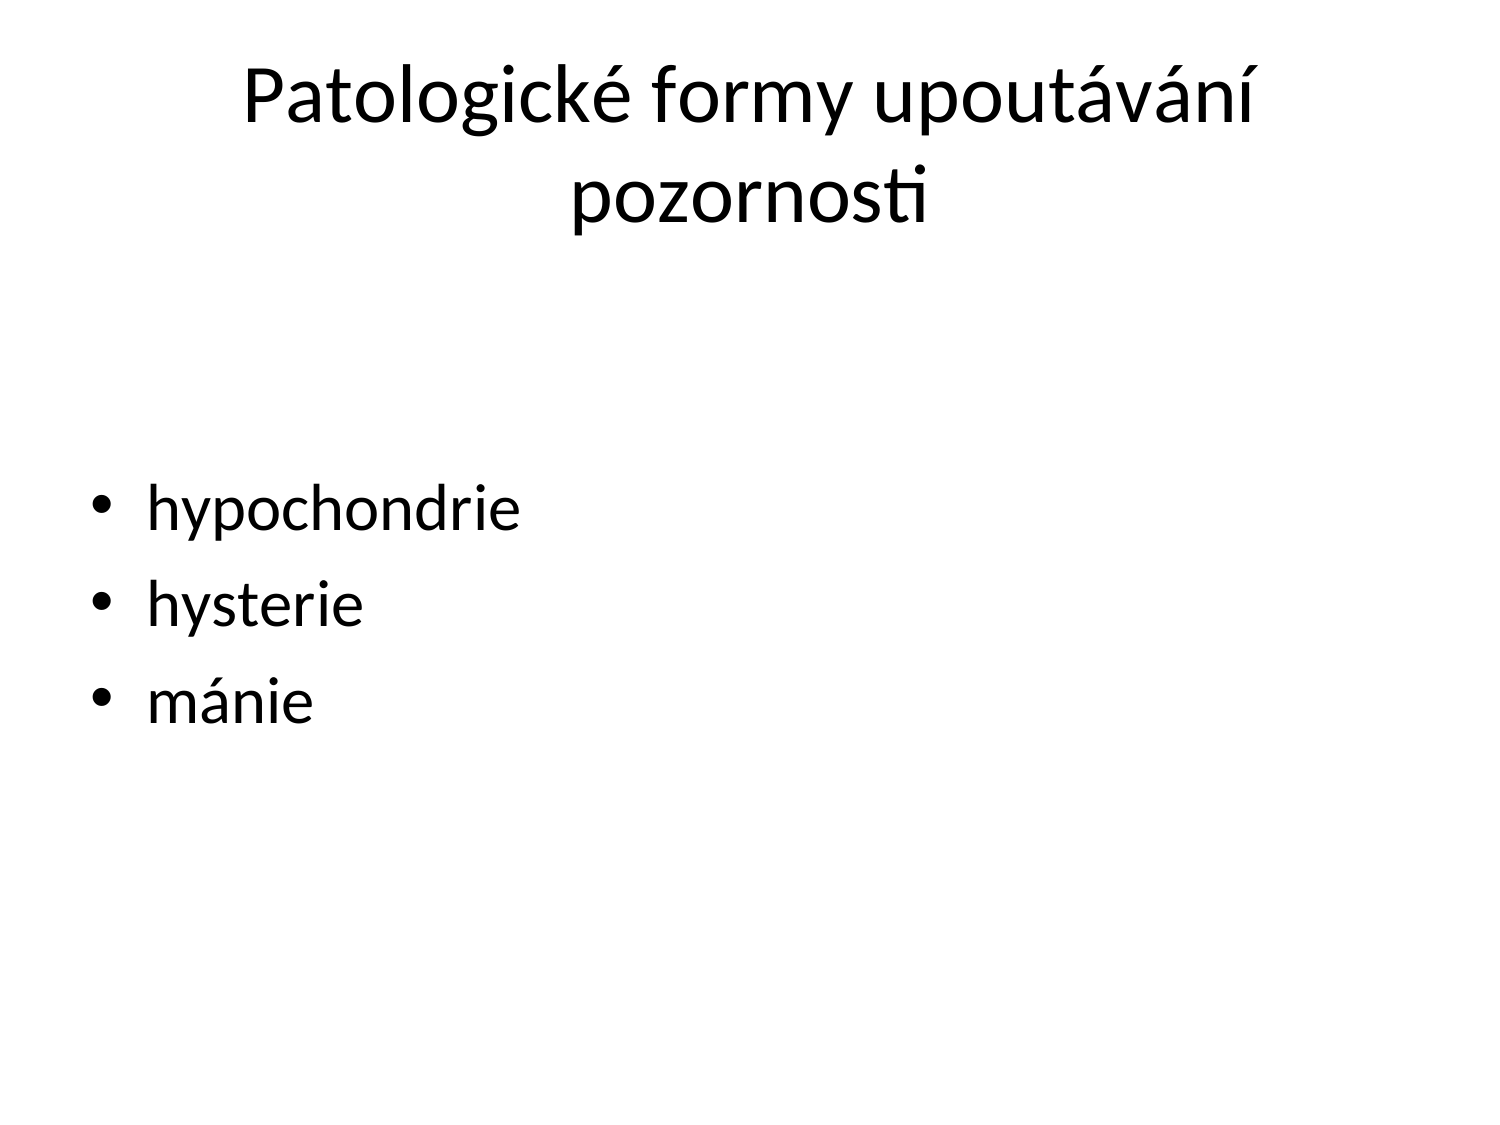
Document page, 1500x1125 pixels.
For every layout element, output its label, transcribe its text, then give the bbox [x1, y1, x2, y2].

title Patologické formy upoutávání pozornosti [75, 31, 1426, 247]
list hypochondrie hysterie mánie [75, 262, 1426, 1006]
